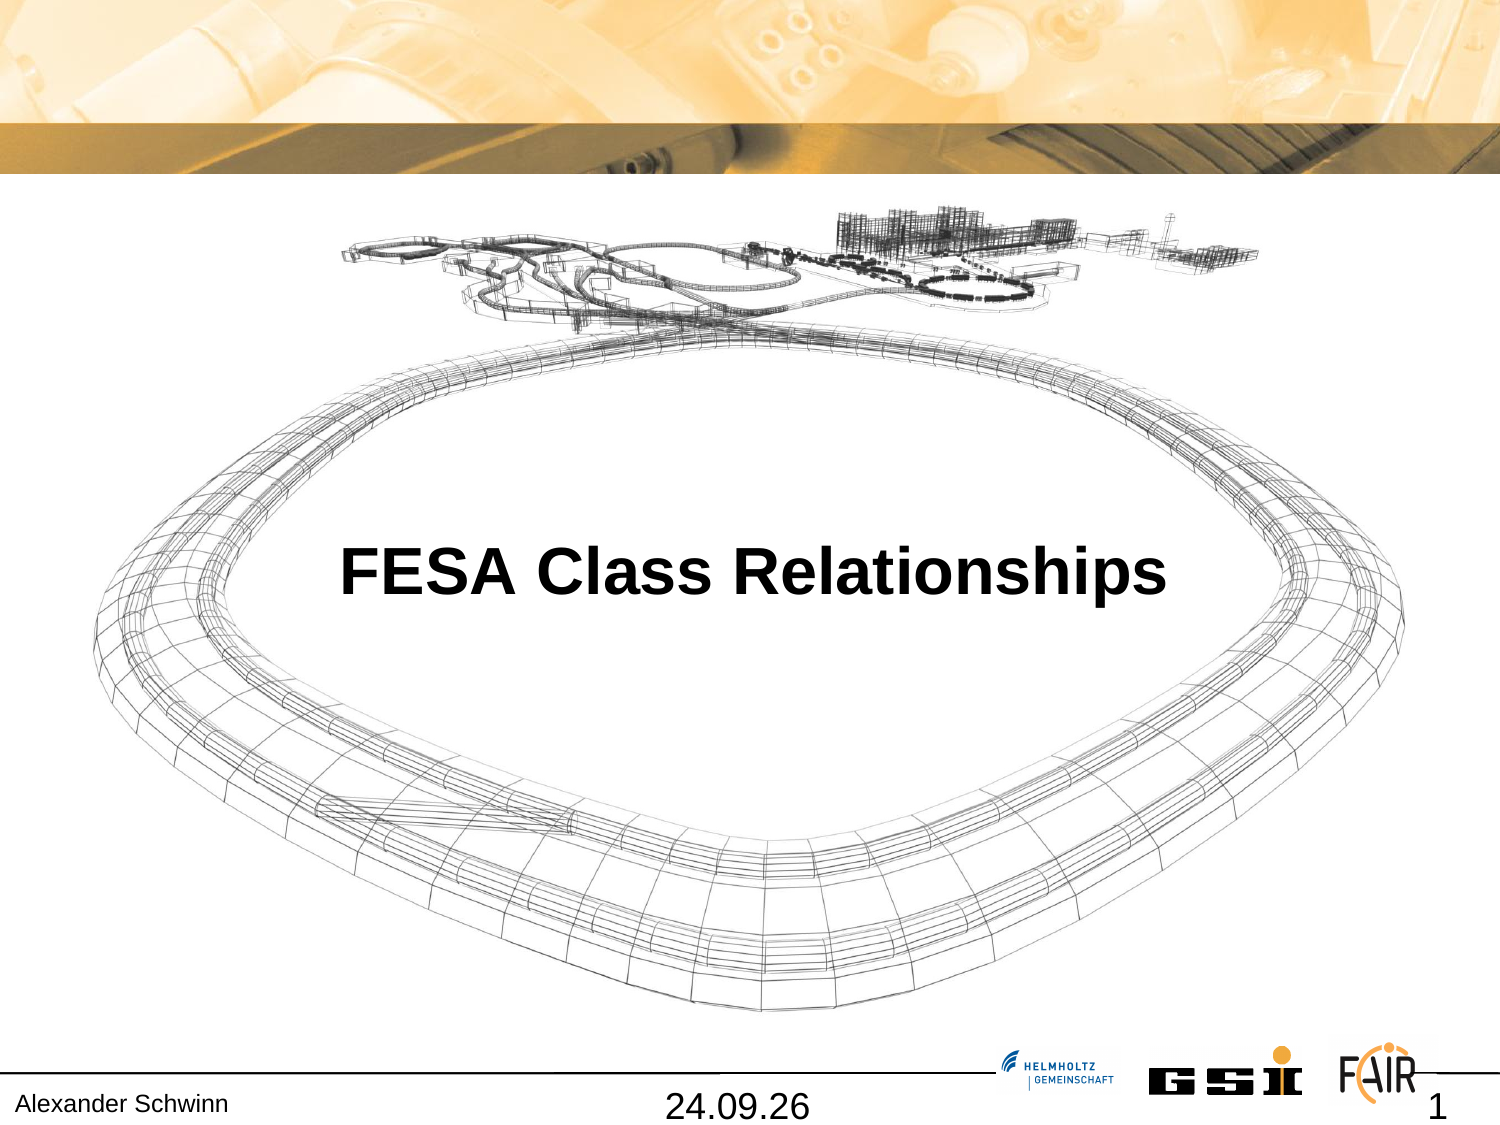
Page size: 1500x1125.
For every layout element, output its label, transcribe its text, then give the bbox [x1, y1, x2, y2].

picture [1328, 1034, 1439, 1106]
picture [0, 0, 1500, 175]
picture [1149, 1046, 1302, 1095]
picture [996, 1046, 1121, 1095]
list FESA Class Relationships [324, 520, 1200, 738]
picture [82, 184, 1418, 1024]
